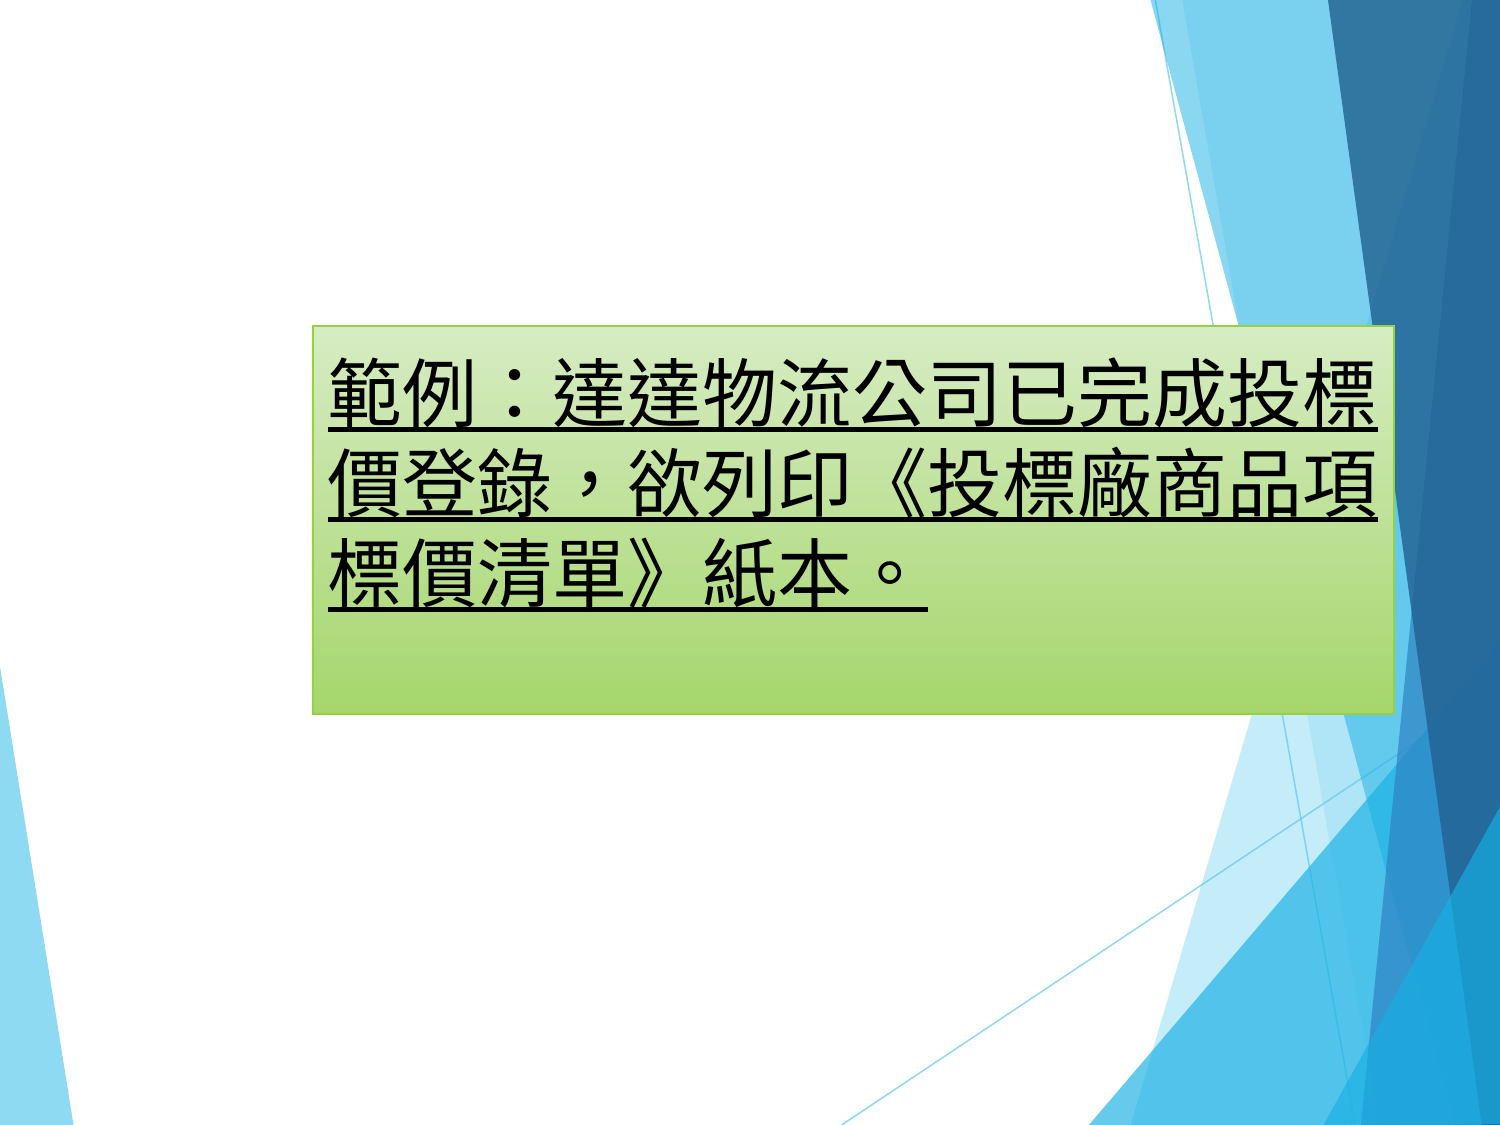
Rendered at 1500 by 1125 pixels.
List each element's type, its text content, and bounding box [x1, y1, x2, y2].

title 範例：達達物流公司已完成投標價登錄，欲列印《投標廠商品項標價清單》紙本。 [312, 326, 1395, 714]
